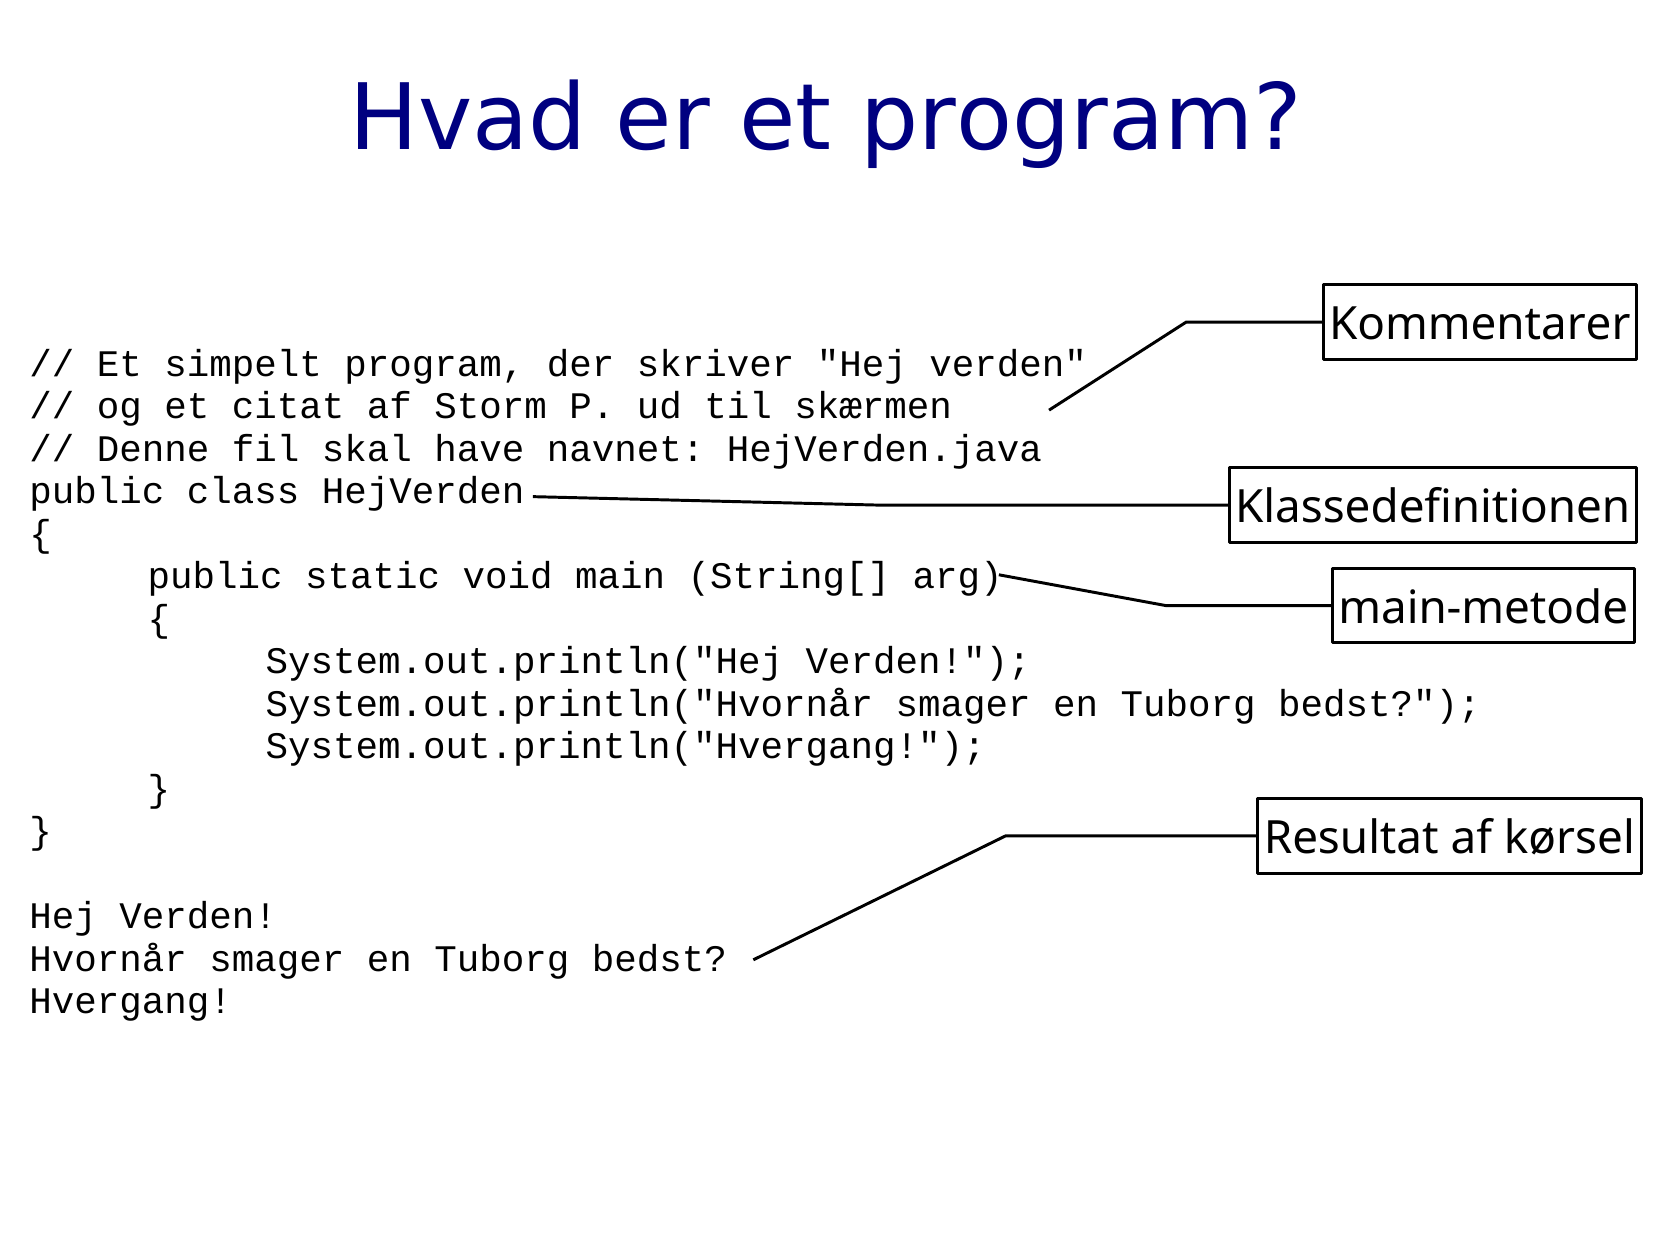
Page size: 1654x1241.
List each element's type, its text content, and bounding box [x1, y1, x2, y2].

text_box main-metode [1332, 568, 1635, 643]
text_box Klassedefinitionen [1229, 467, 1637, 543]
text_box Resultat af kørsel [1257, 798, 1642, 874]
text_box // Et simpelt program, der skriver "Hej verden" // og et citat af Storm P. ud til skærmen // Denne fil skal have navnet: HejVerden.java public class HejVerden { public static void main (String[] arg) { System.out.println("Hej Verden!"); System.out.println("Hvornår smager en Tuborg bedst?"); System.out.println("Hvergang!"); } } Hej Verden! Hvornår smager en Tuborg bedst? Hvergang! [29, 302, 1502, 1191]
title Hvad er et program? [105, 14, 1549, 222]
text_box Kommentarer [1323, 284, 1637, 360]
